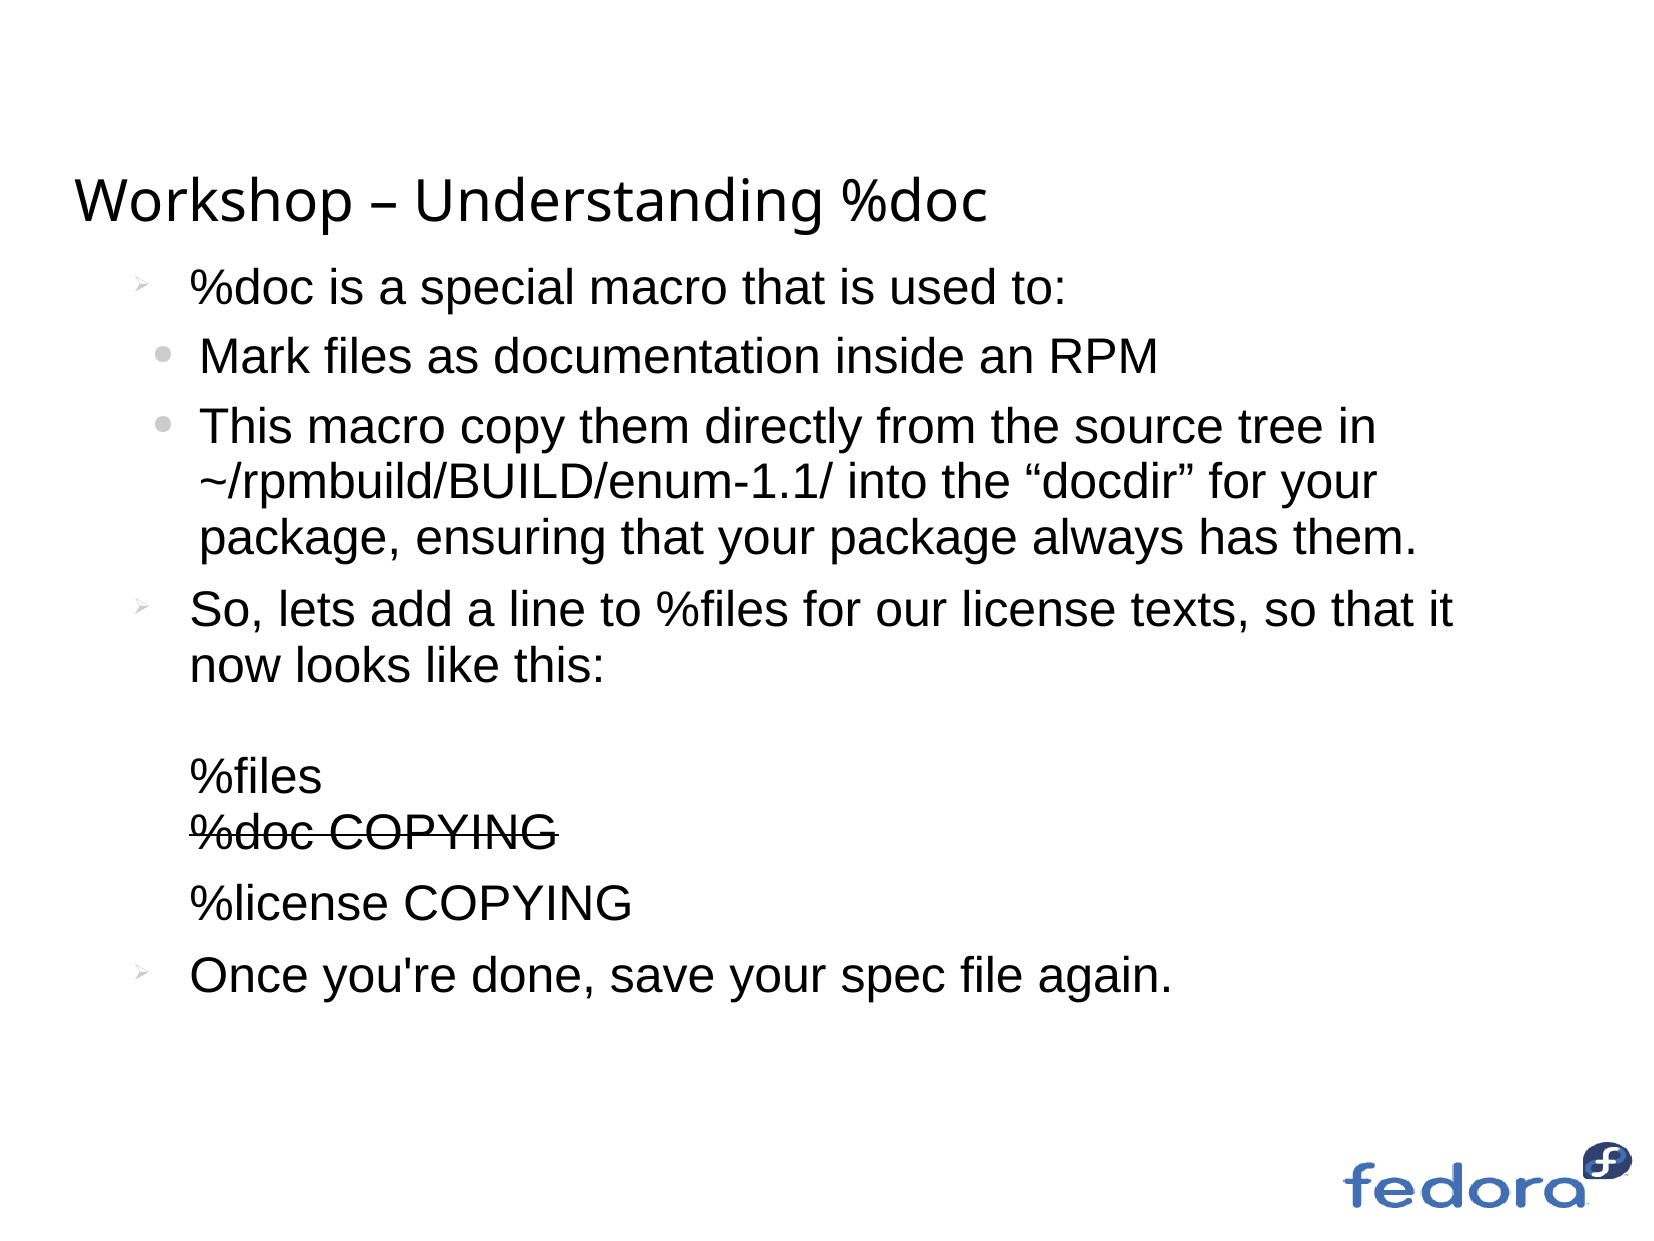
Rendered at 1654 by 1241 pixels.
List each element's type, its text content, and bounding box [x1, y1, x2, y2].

title Workshop – Understanding %doc [74, 140, 1506, 259]
picture [1332, 1124, 1651, 1227]
list %doc is a special macro that is used to: Mark files as documentation inside an RPM This macro copy them directly from the source tree in ~/rpmbuild/BUILD/enum-1.1/ into the “docdir” for your package, ensuring that your package always has them. So, lets add a line to %files for our license texts, so that it now looks like this: %files %doc COPYING %license COPYING Once you're done, save your spec file again. [77, 259, 1500, 1168]
